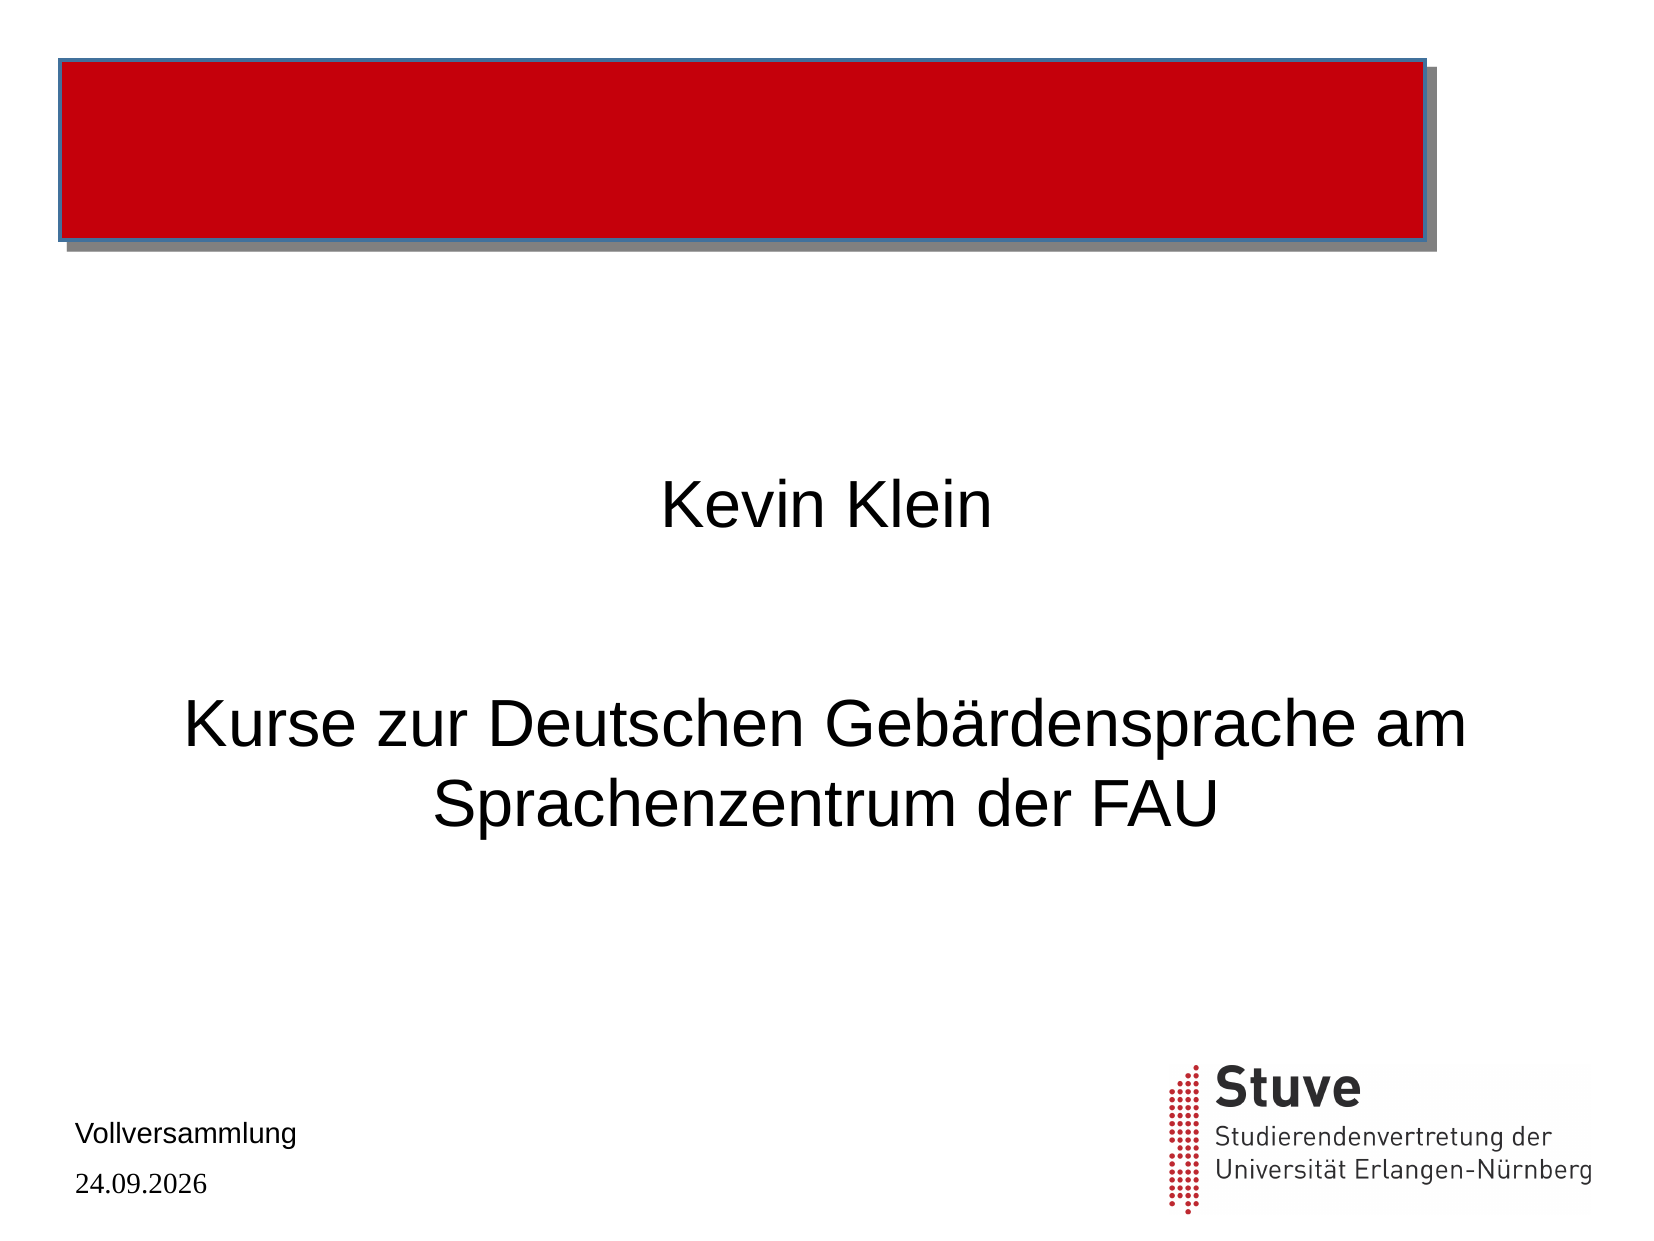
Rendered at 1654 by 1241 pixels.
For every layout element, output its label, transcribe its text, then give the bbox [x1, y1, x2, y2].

picture [1169, 1064, 1591, 1215]
subtitle Kevin Klein Kurse zur Deutschen Gebärdensprache am Sprachenzentrum der FAU [82, 458, 1571, 841]
text_box 10.12.2015 [75, 1164, 308, 1210]
